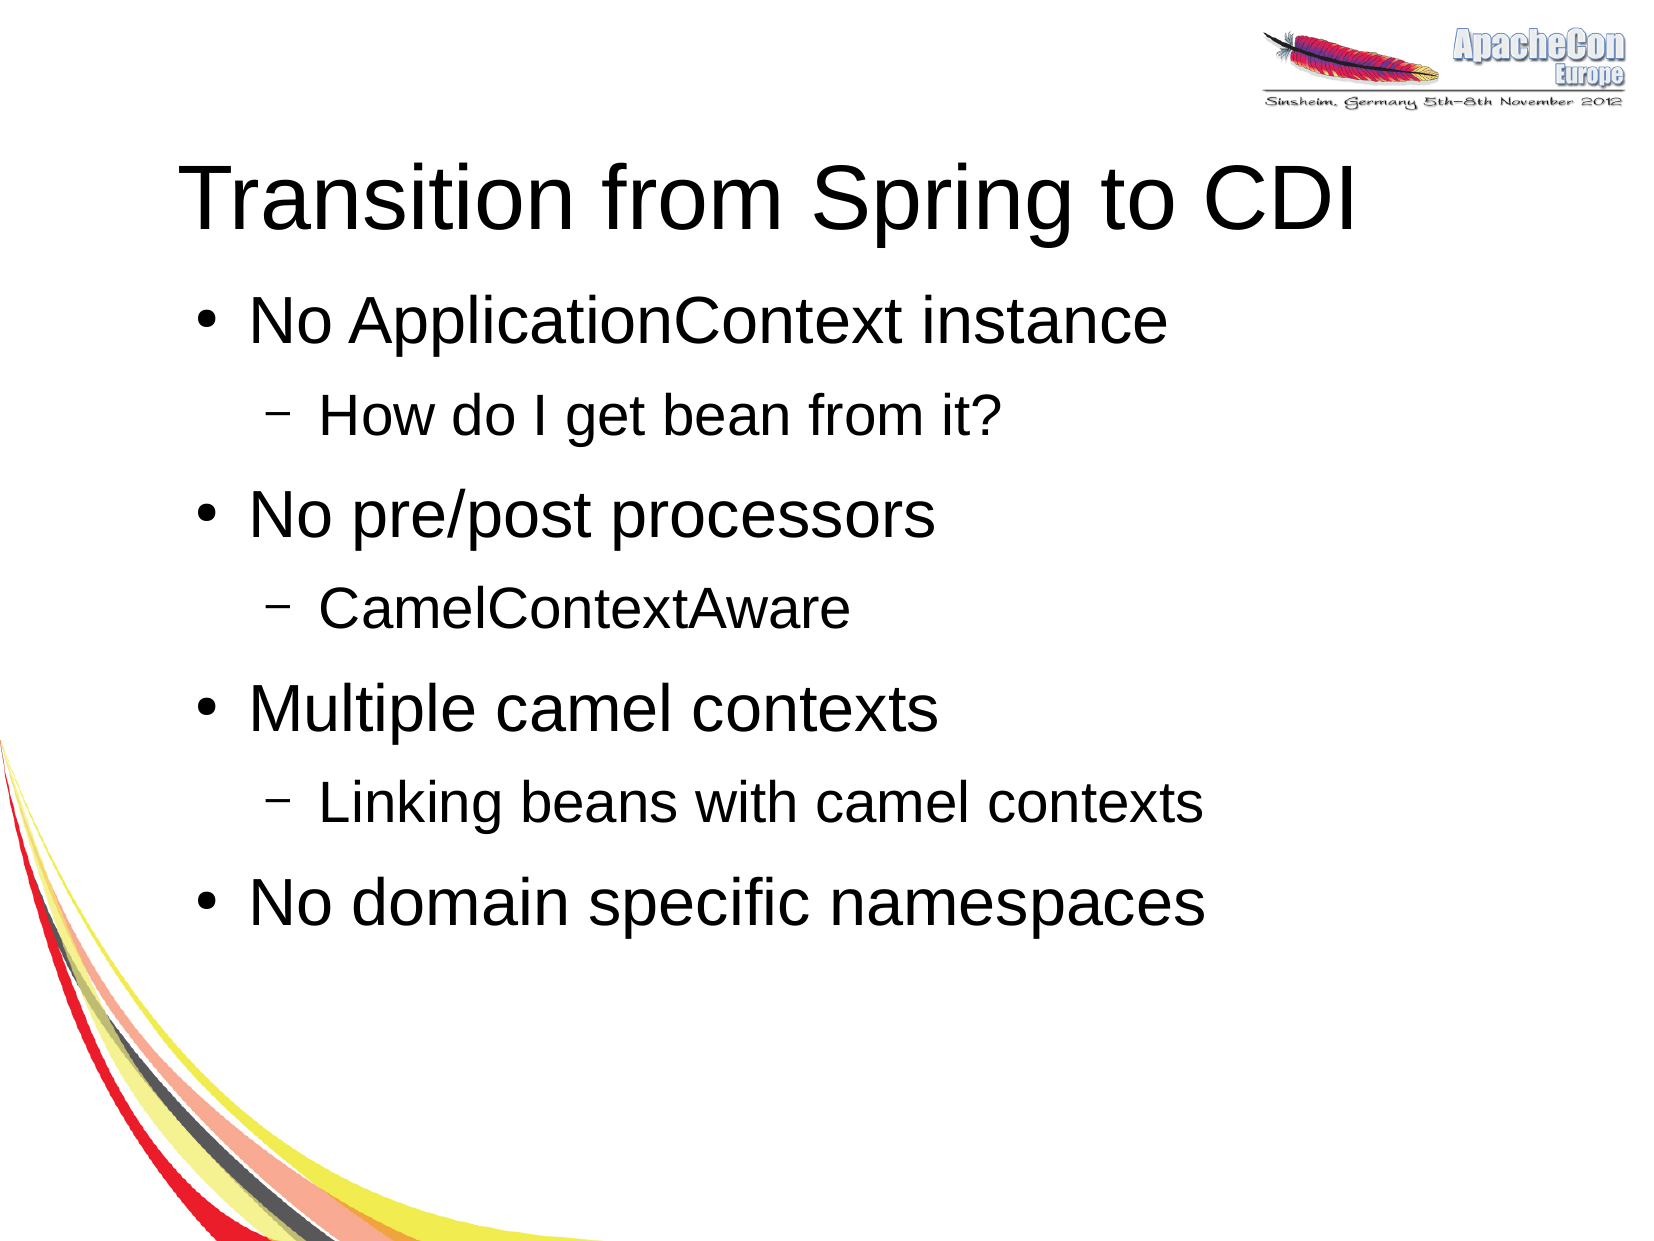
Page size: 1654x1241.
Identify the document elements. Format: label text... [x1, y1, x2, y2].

picture [0, 0, 1654, 1241]
list No ApplicationContext instance How do I get bean from it? No pre/post processors CamelContextAware Multiple camel contexts Linking beans with camel contexts No domain specific namespaces [177, 283, 1536, 1004]
title Transition from Spring to CDI [177, 141, 1536, 254]
